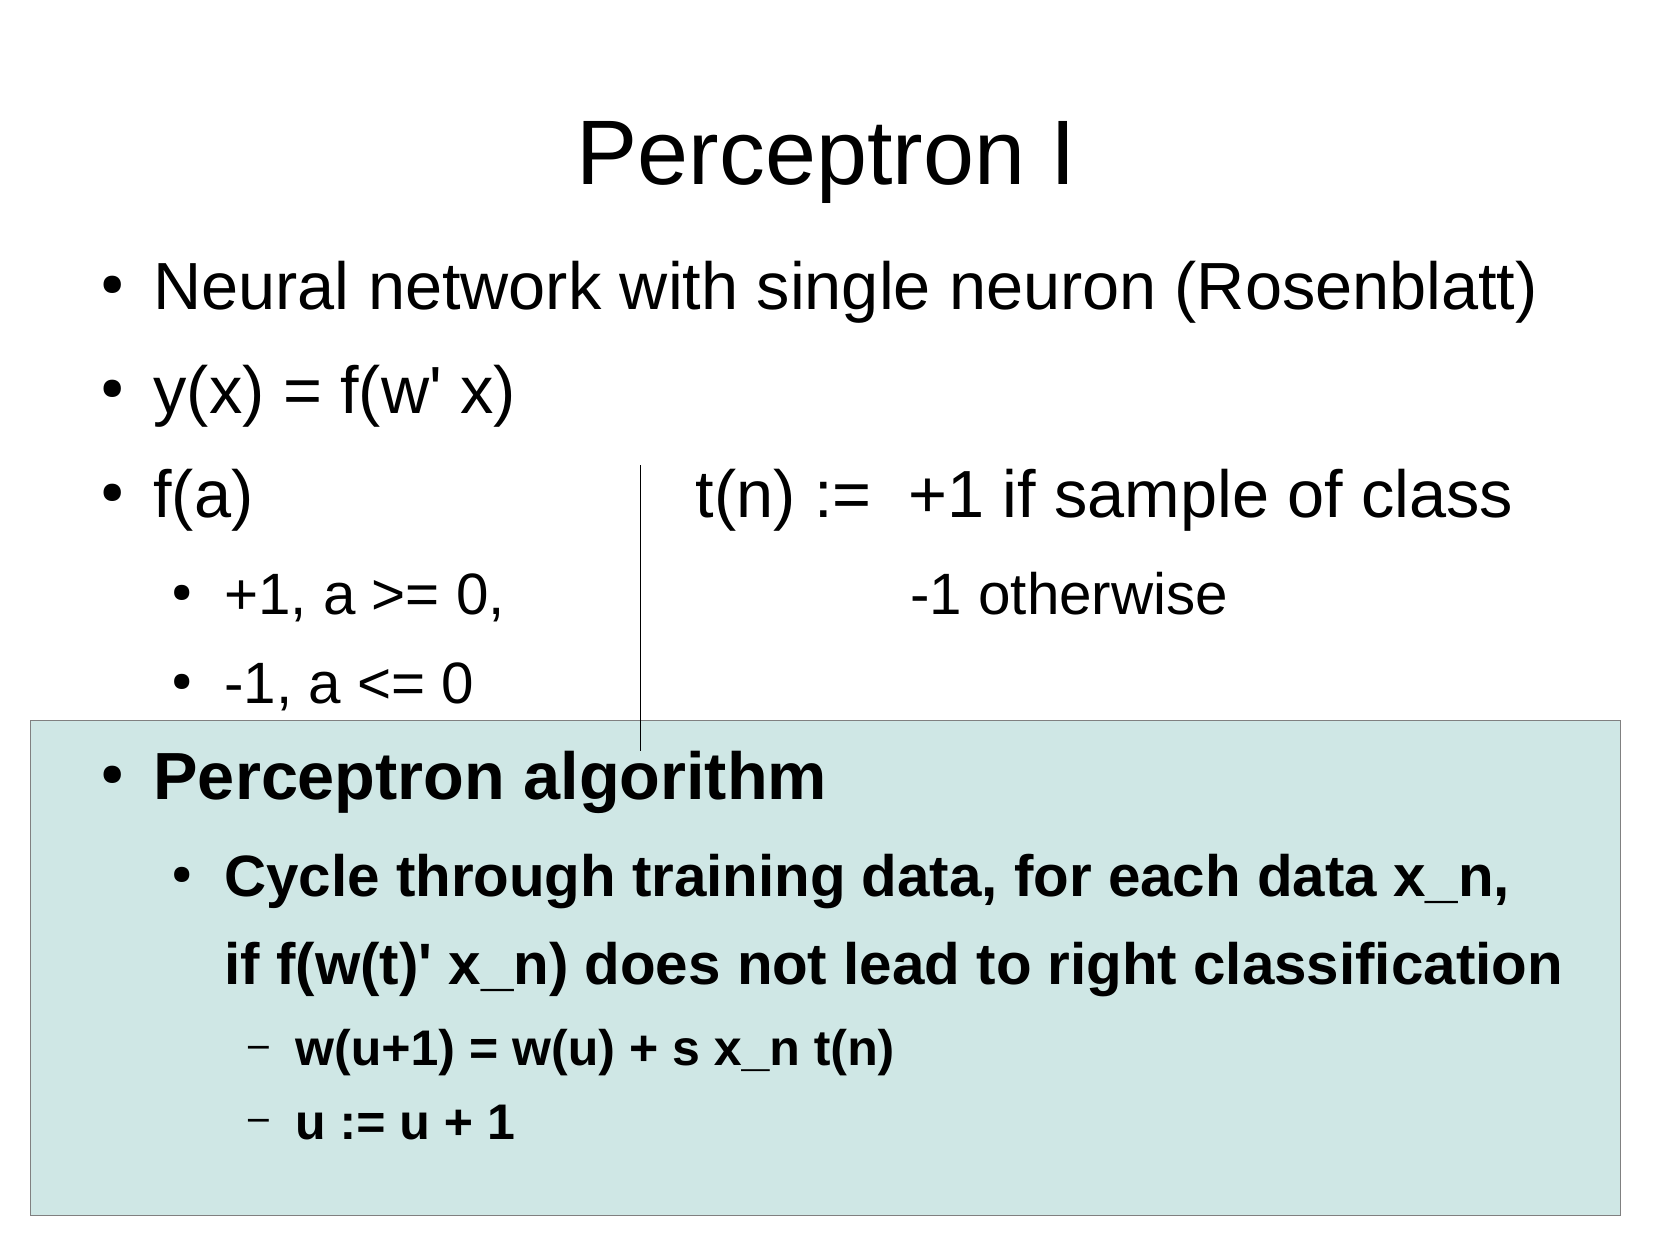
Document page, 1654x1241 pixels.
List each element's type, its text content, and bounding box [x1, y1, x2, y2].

text_box [1571, 720, 1621, 1216]
text_box [30, 720, 82, 1216]
title Perceptron I [82, 49, 1571, 248]
list Neural network with single neuron (Rosenblatt) y(x) = f(w' x) f(a) t(n) := +1 if sample of class +1, a >= 0, -1 otherwise -1, a <= 0 Perceptron algorithm Cycle through training data, for each data x_n, if f(w(t)' x_n) does not lead to right classification w(u+1) = w(u) + s x_n t(n) u := u + 1 [82, 248, 1571, 1241]
